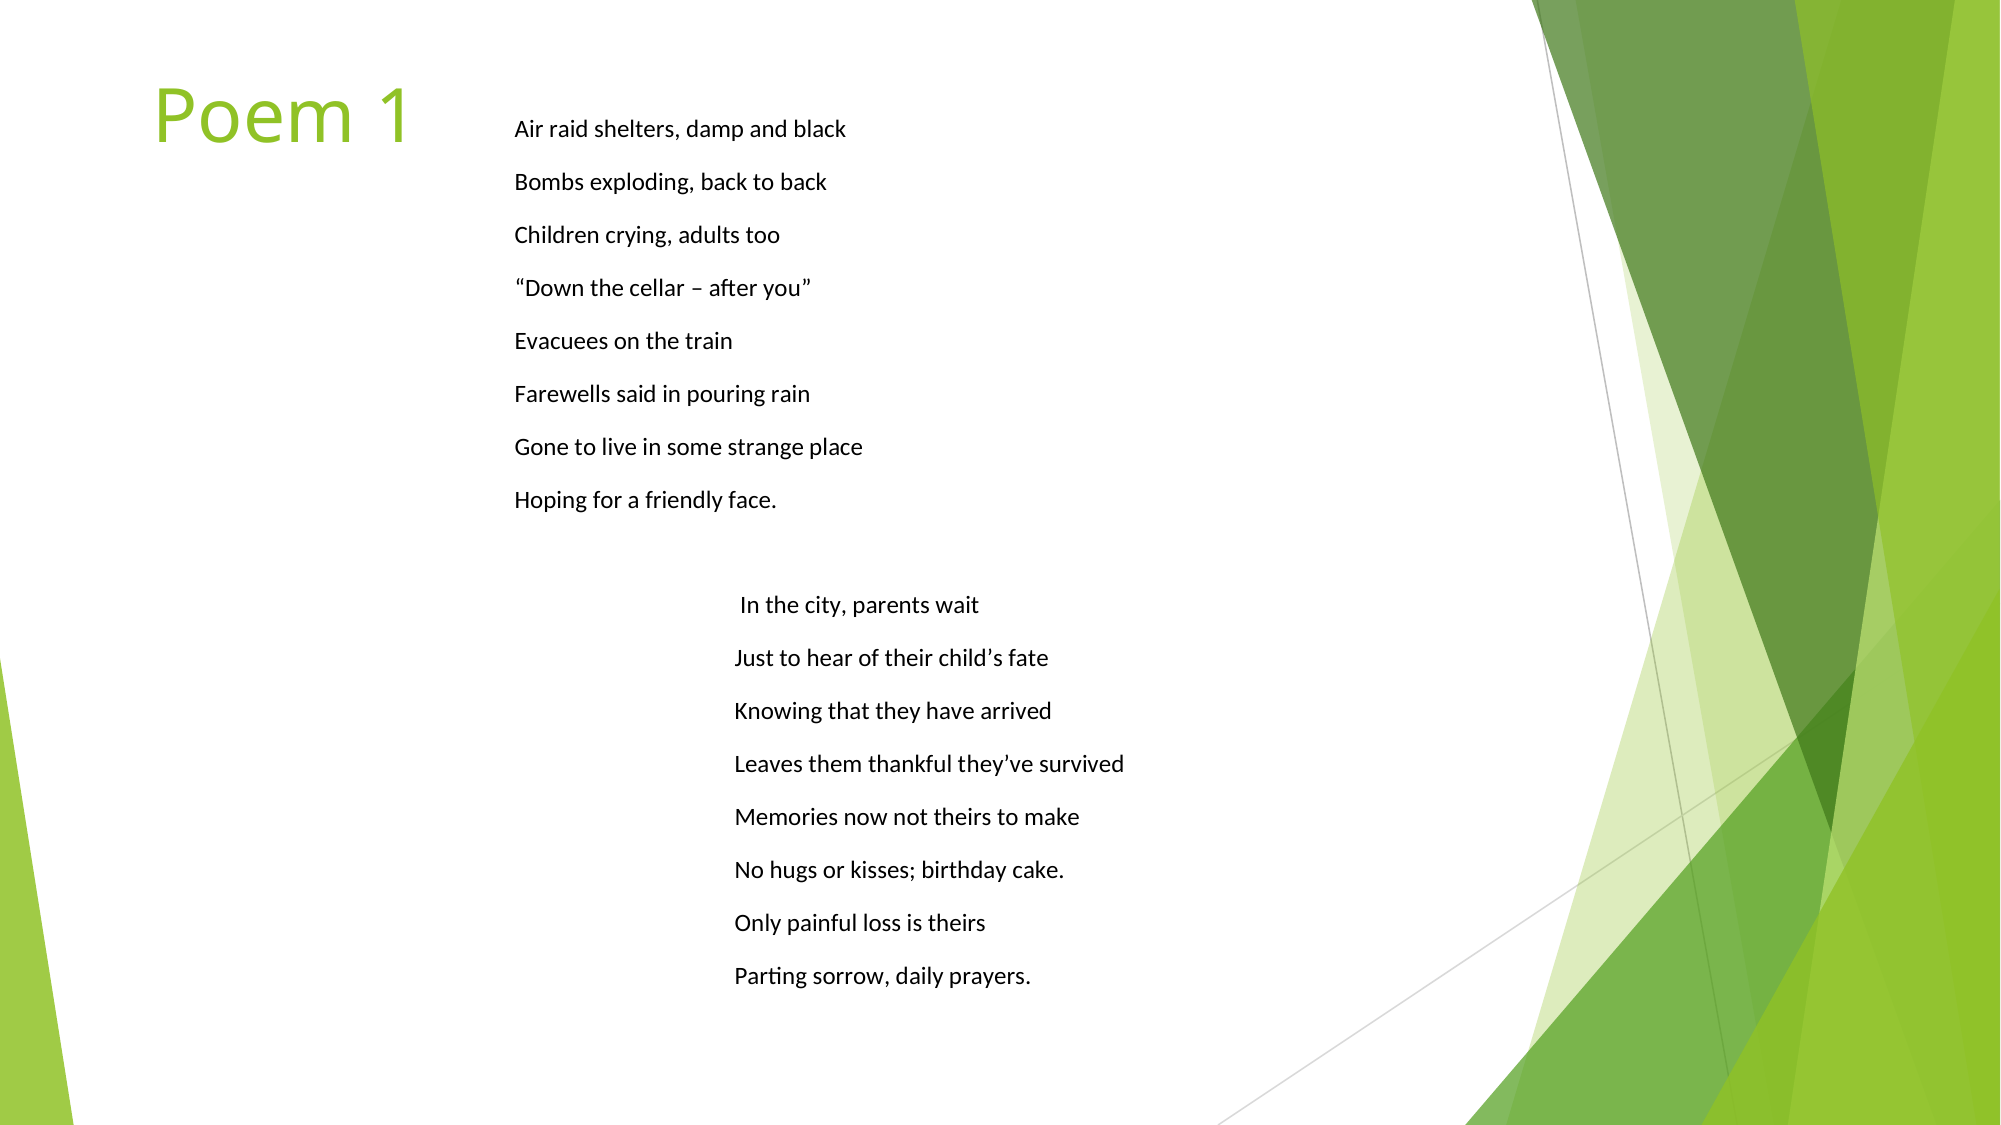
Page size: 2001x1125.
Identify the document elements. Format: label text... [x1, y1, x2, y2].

title Poem 1 [137, 59, 1863, 187]
picture [514, 114, 1320, 1014]
